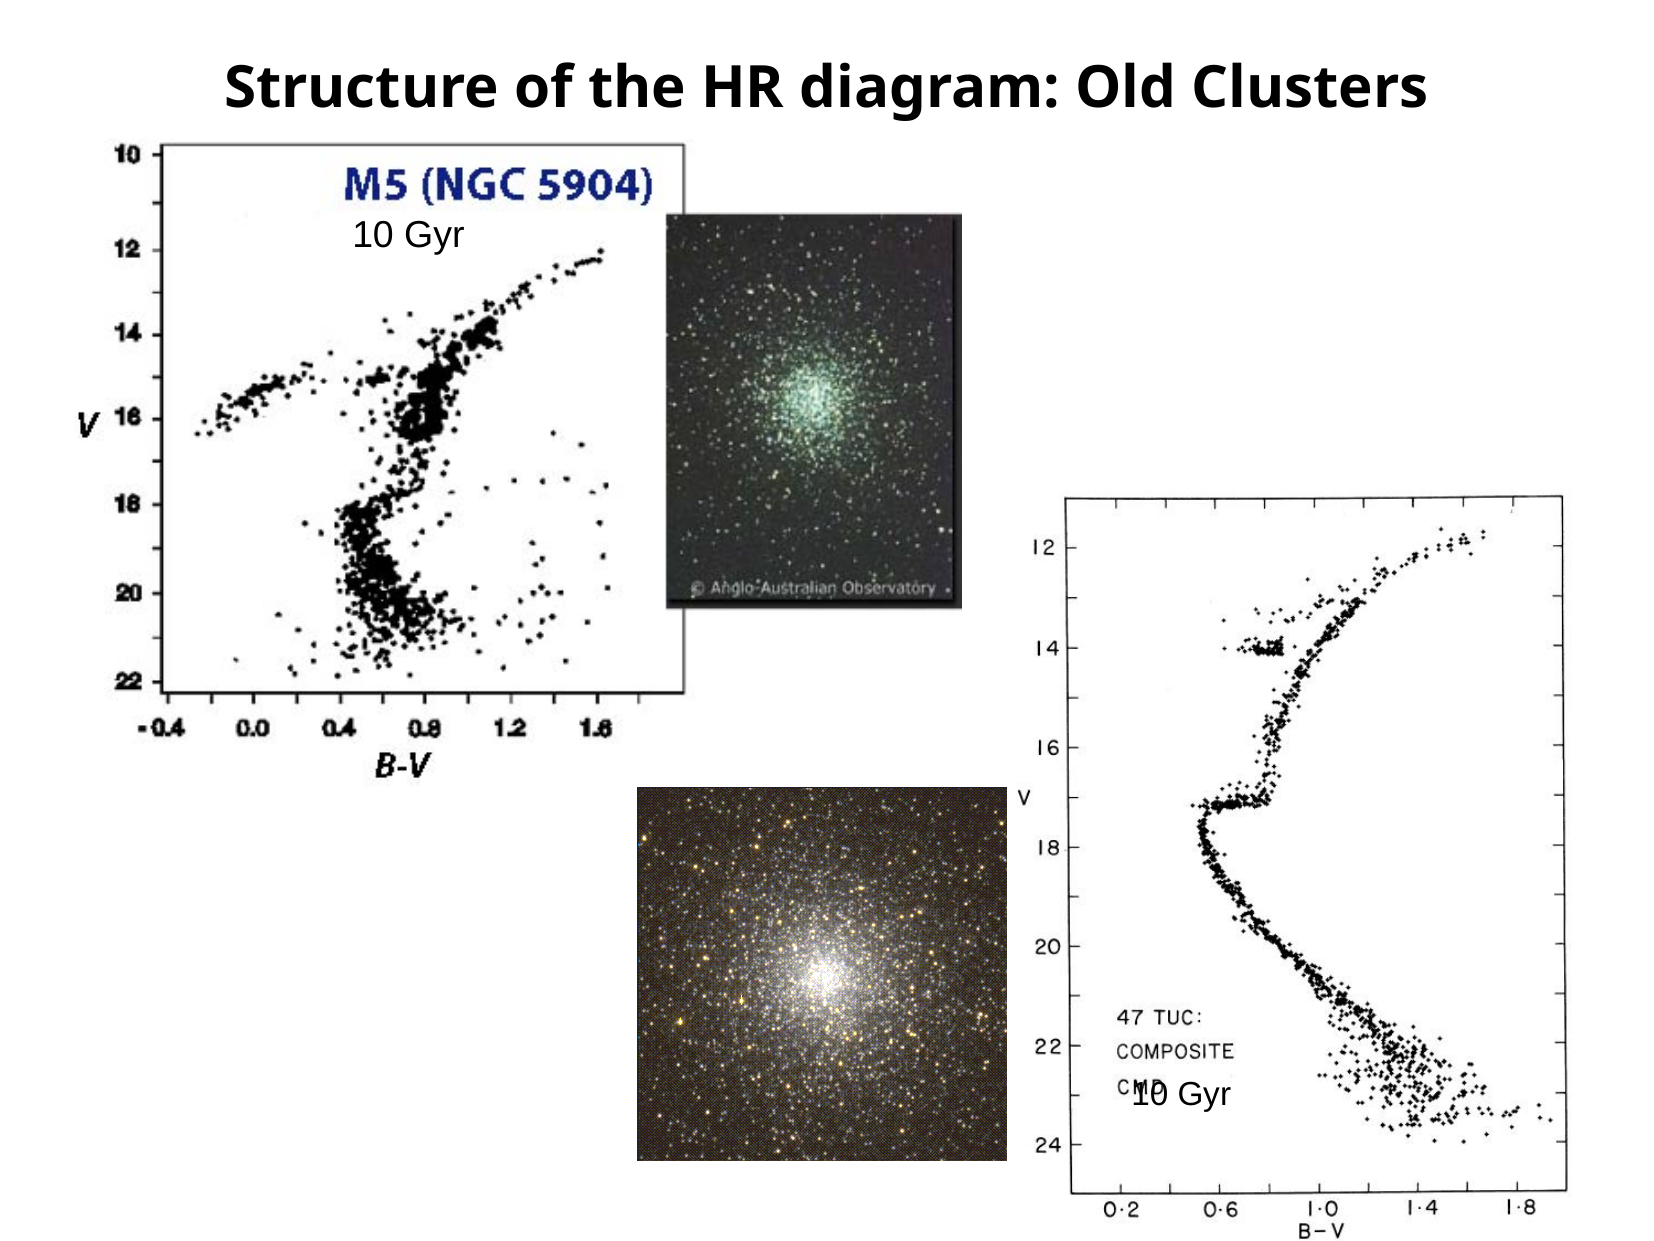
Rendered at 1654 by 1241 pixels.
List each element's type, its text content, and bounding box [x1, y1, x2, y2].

text_box 10 Gyr [1050, 1068, 1313, 1121]
text_box 10 Gyr [337, 205, 601, 263]
picture [61, 121, 1594, 1241]
text_box Structure of the HR diagram: Old Clusters [0, 37, 1654, 121]
